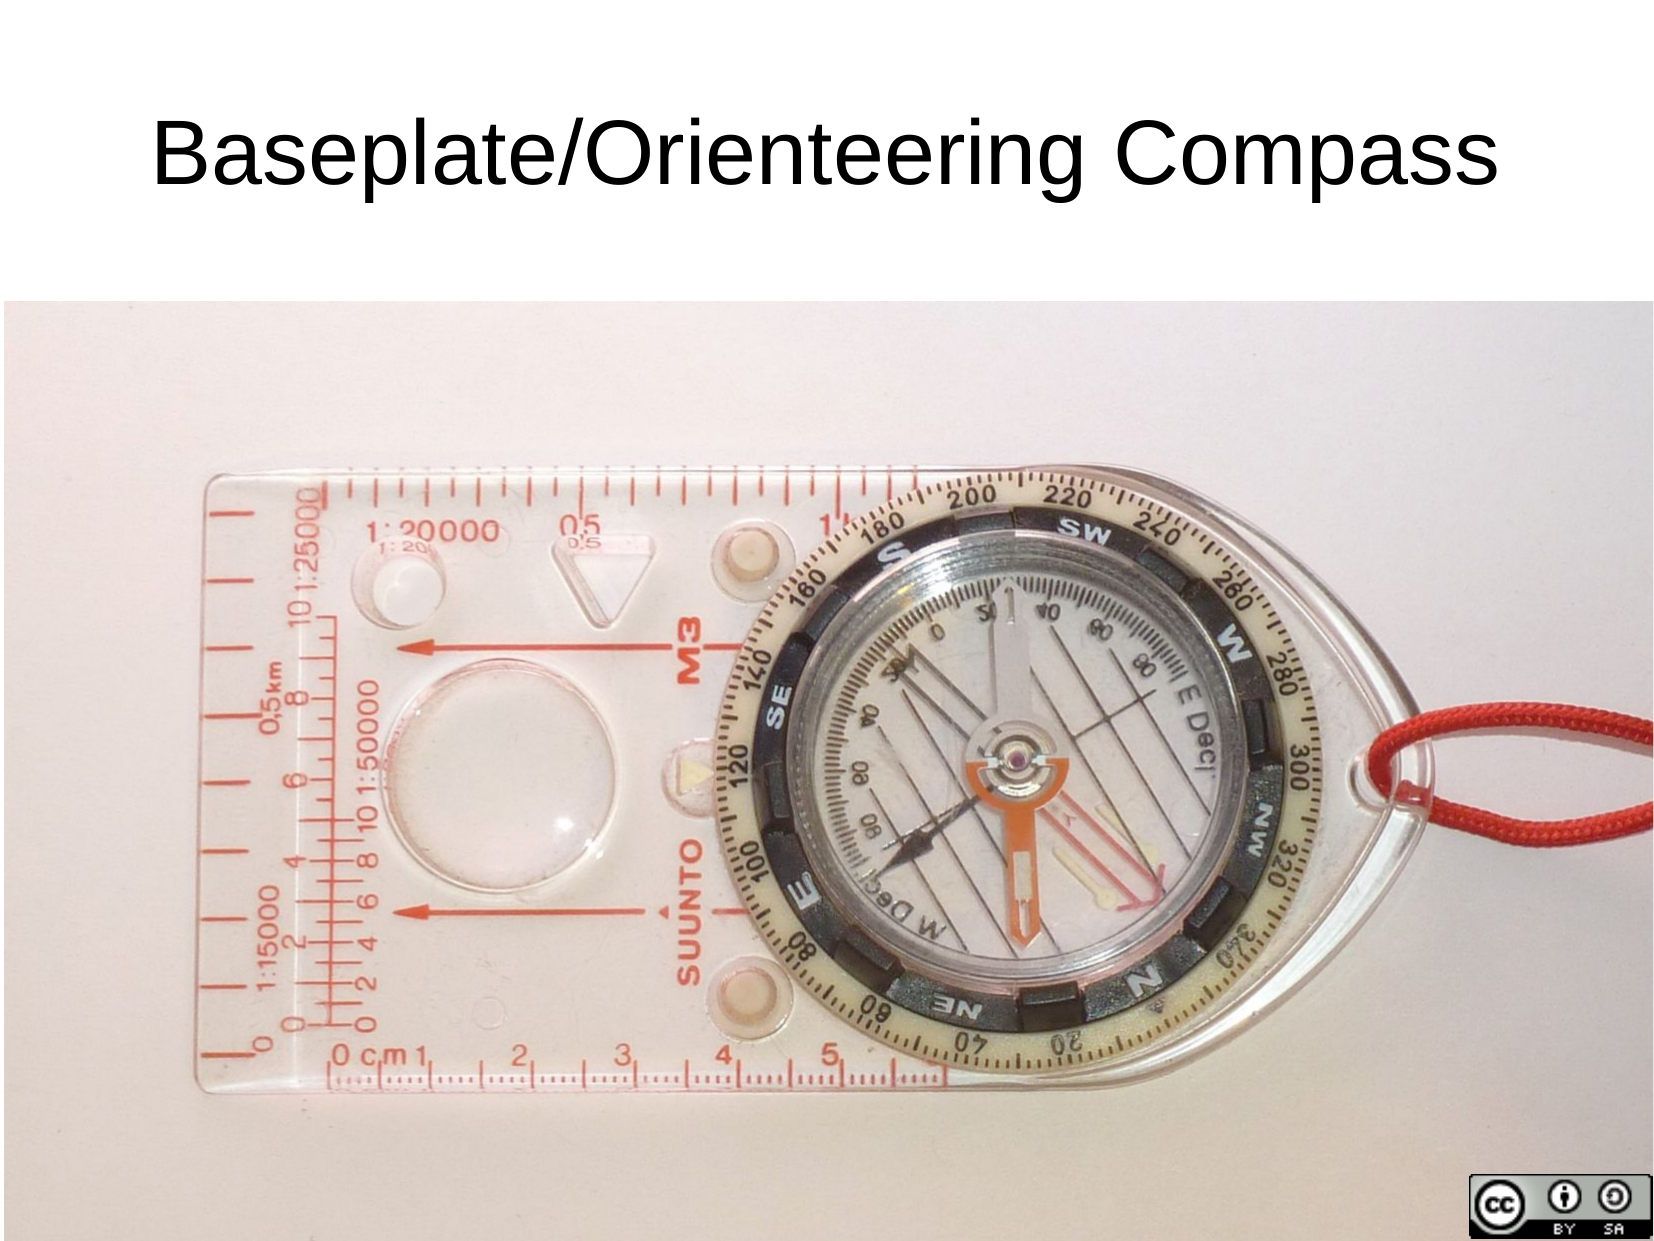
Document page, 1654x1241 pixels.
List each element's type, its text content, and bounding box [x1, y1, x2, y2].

picture [4, 301, 1654, 1241]
title Baseplate/Orienteering Compass [82, 49, 1571, 257]
